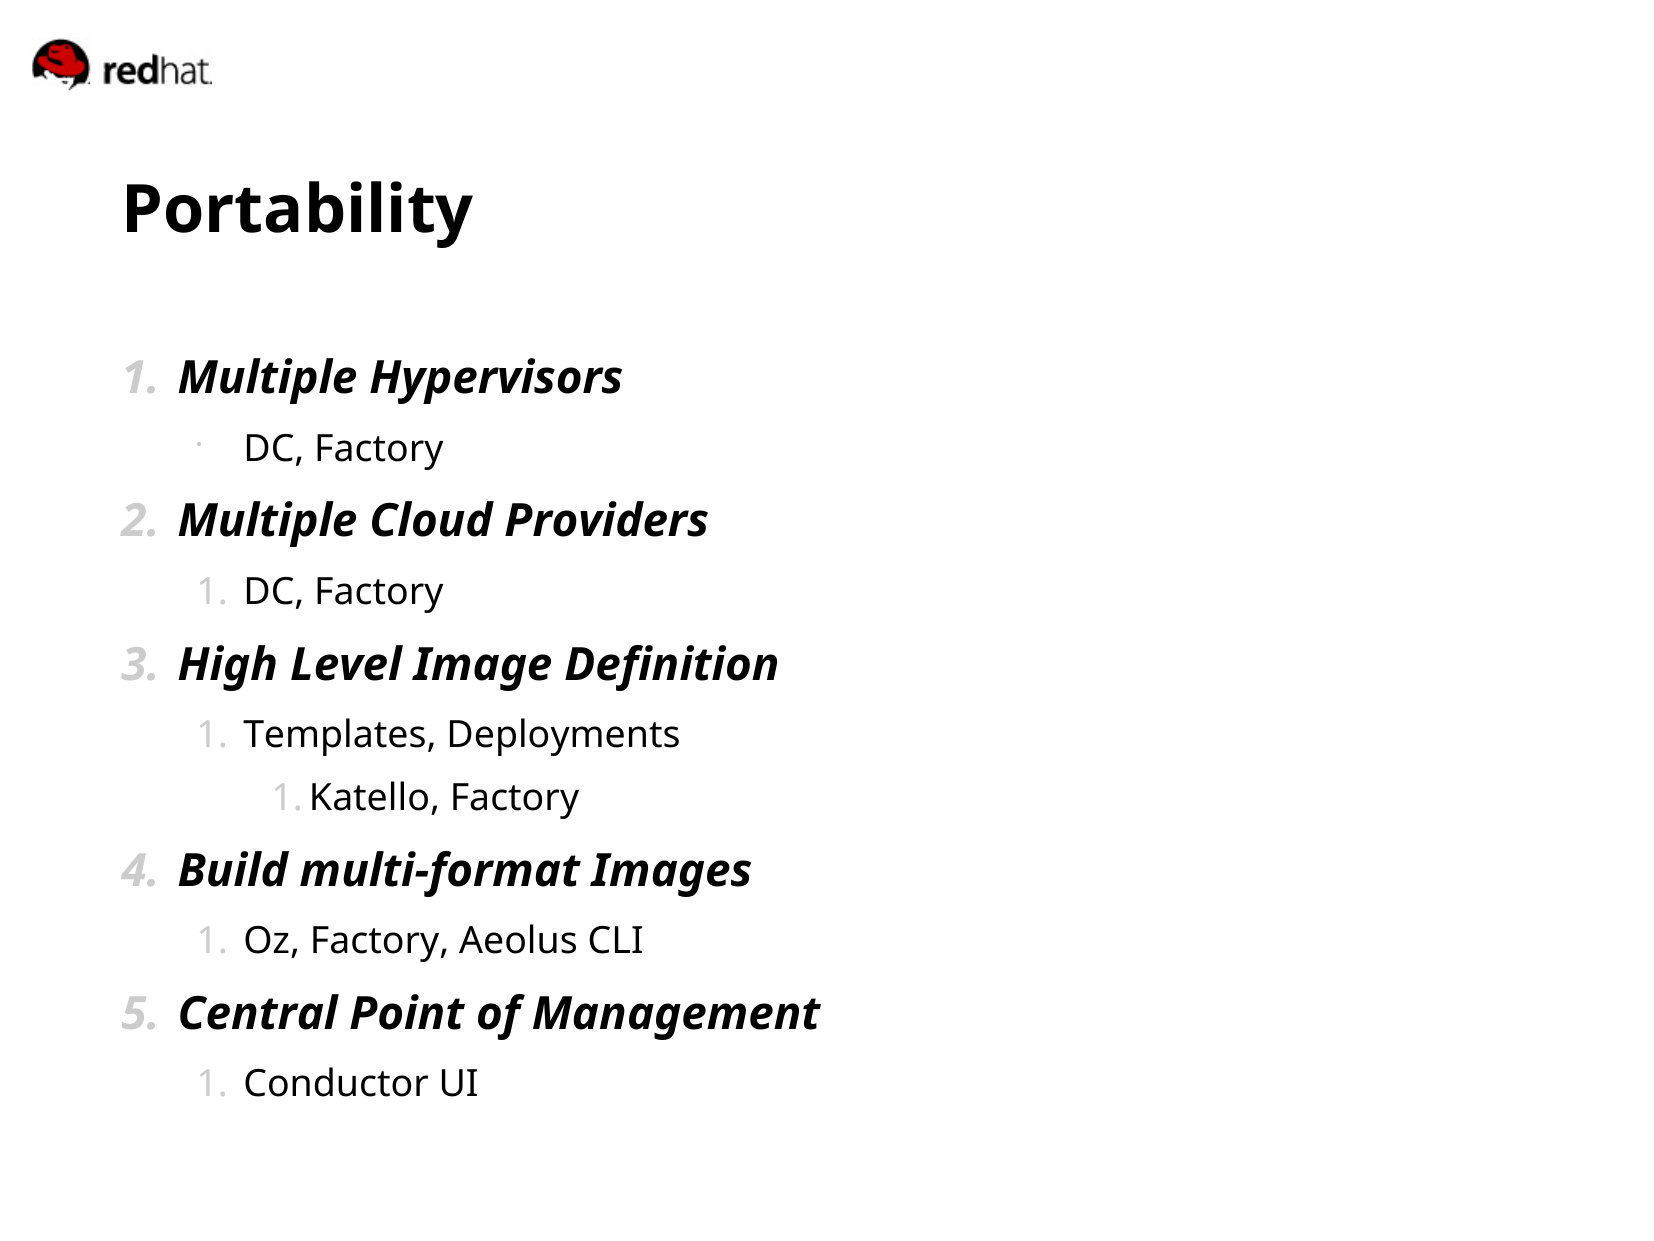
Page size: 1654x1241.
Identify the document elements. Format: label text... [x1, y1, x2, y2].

picture [31, 37, 212, 98]
title Portability [121, 102, 1534, 310]
list Multiple Hypervisors DC, Factory Multiple Cloud Providers DC, Factory High Level Image Definition Templates, Deployments Katello, Factory Build multi-format Images Oz, Factory, Aeolus CLI Central Point of Management Conductor UI [121, 344, 1534, 1127]
